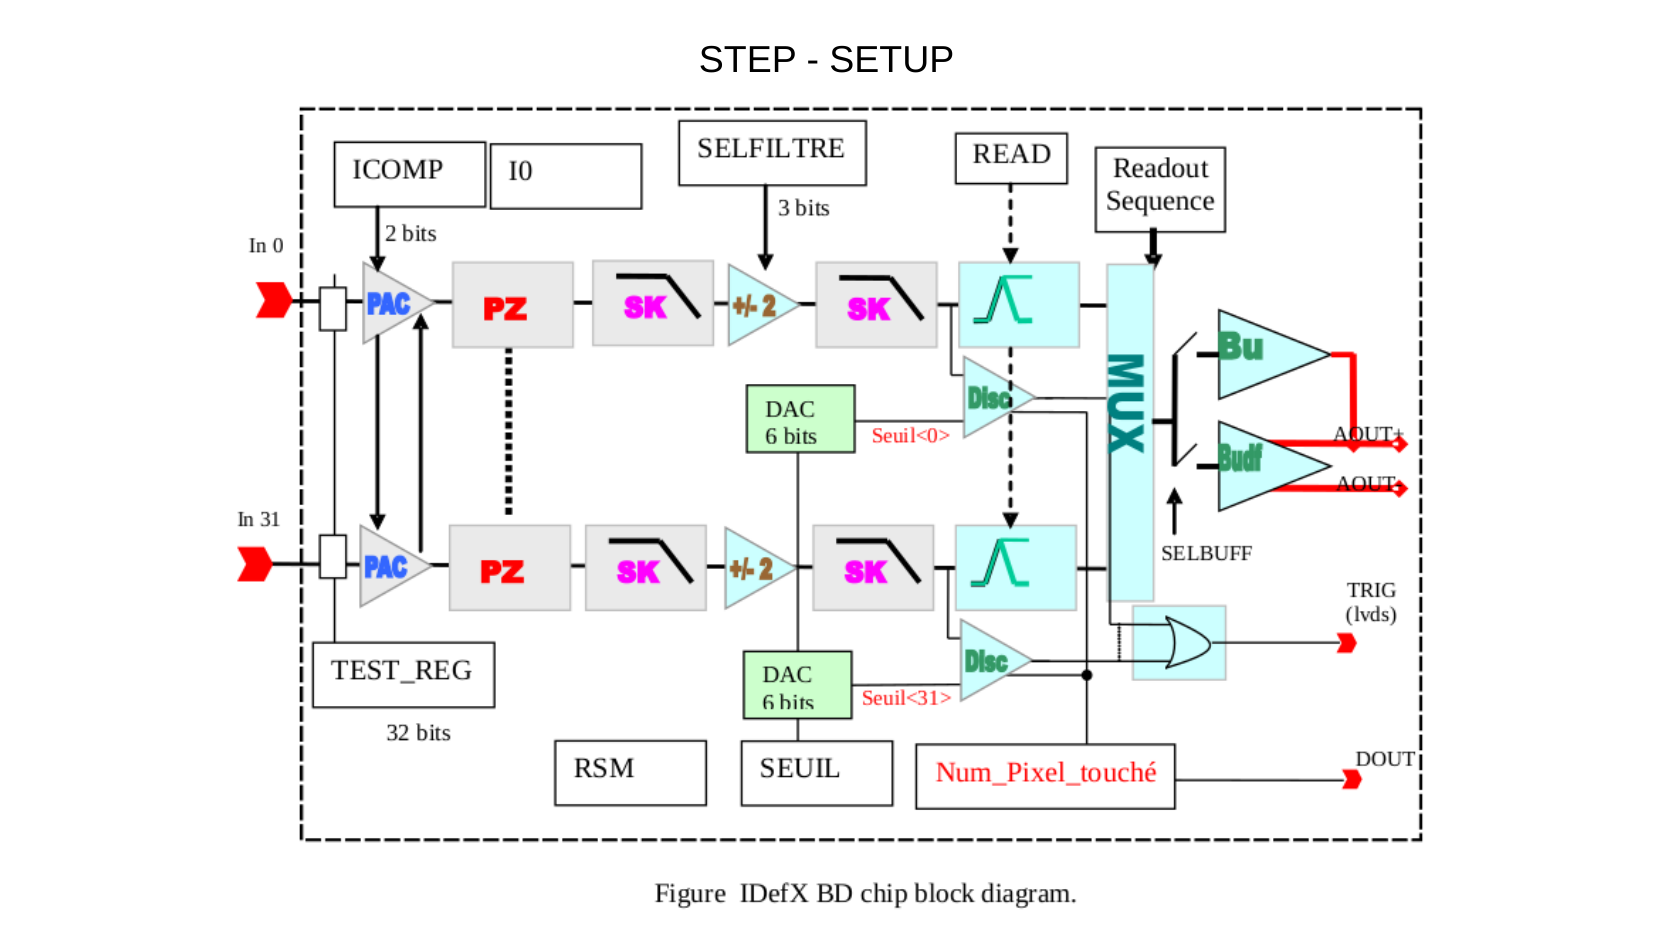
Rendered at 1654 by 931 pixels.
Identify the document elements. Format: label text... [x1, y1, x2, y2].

text_box STEP - SETUP [684, 30, 970, 88]
picture [212, 88, 1448, 916]
